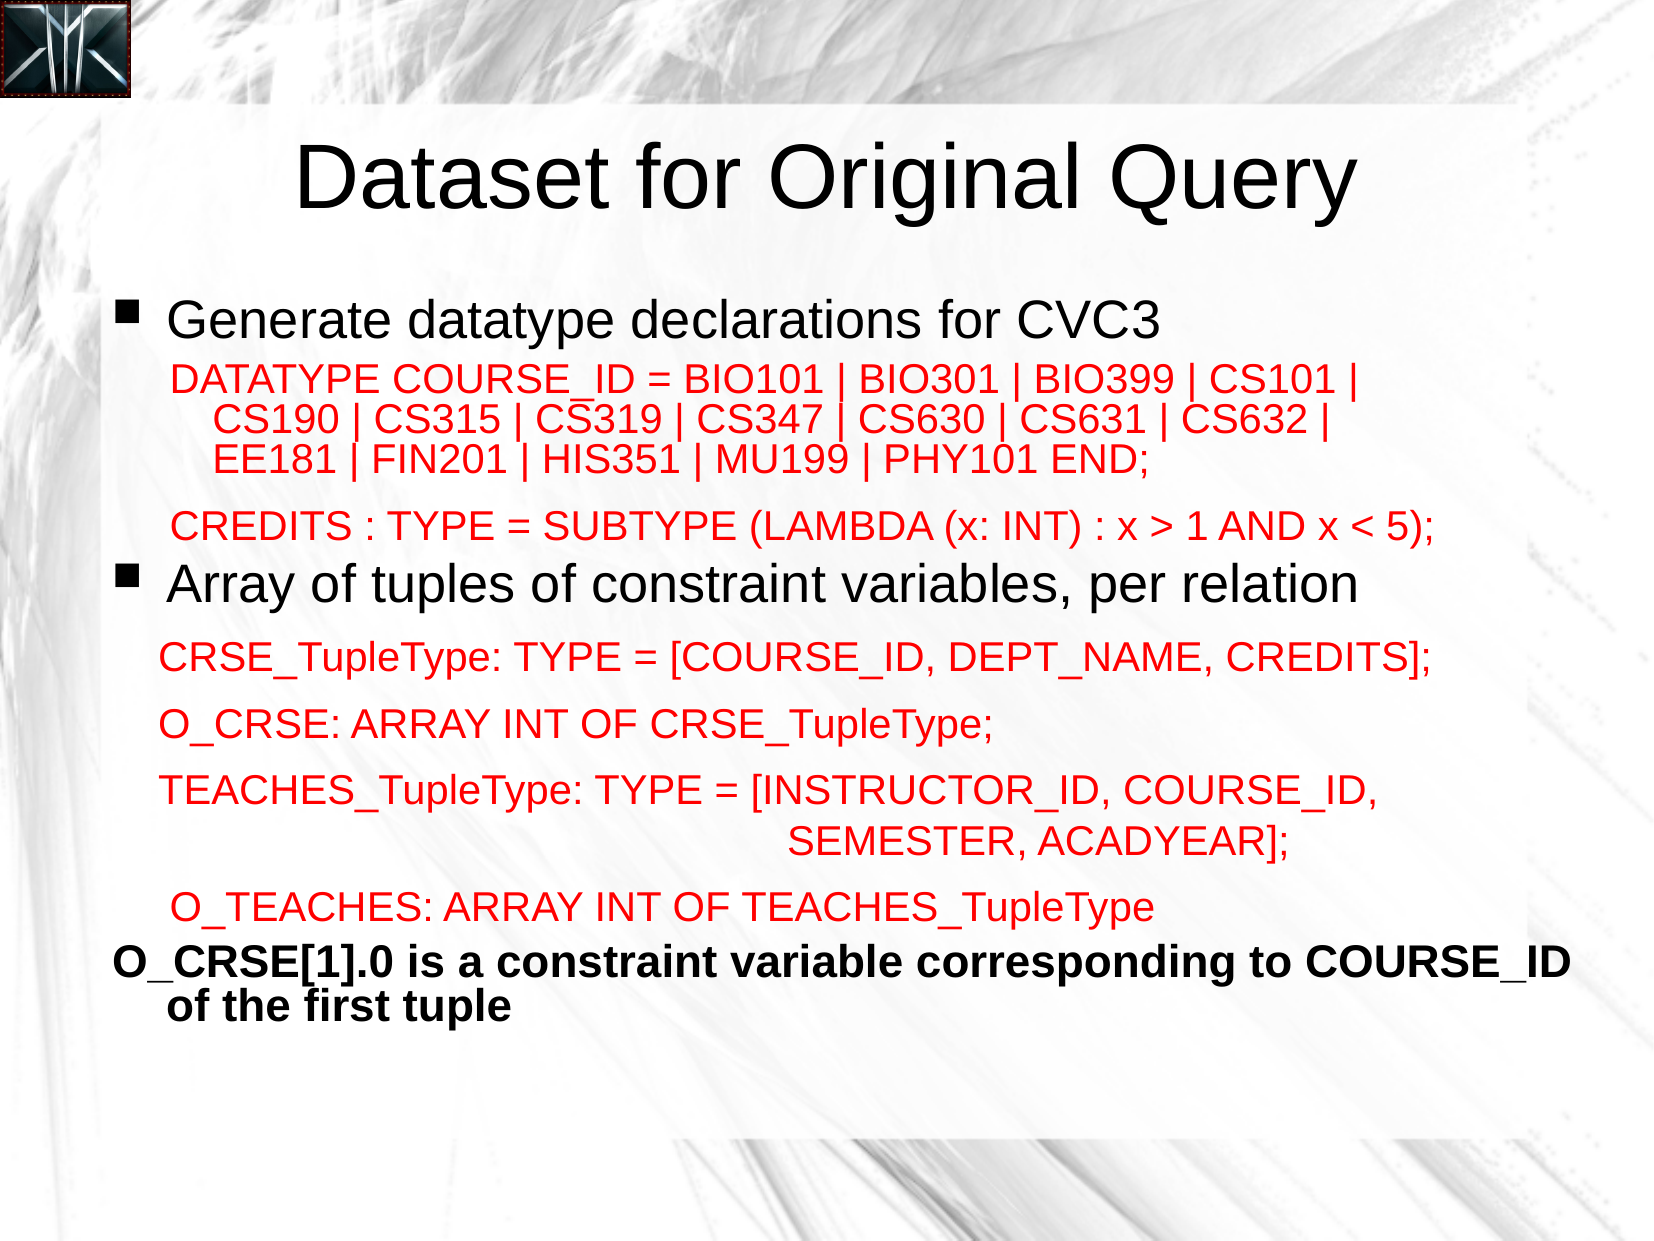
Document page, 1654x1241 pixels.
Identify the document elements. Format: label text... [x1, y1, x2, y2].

title Dataset for Original Query [82, 42, 1571, 303]
picture [0, 0, 1654, 1241]
list Generate datatype declarations for CVC3 DATATYPE COURSE_ID = BIO101 | BIO301 | BIO399 | CS101 | CS190 | CS315 | CS319 | CS347 | CS630 | CS631 | CS632 | EE181 | FIN201 | HIS351 | MU199 | PHY101 END; CREDITS : TYPE = SUBTYPE (LAMBDA (x: INT) : x > 1 AND x < 5); Array of tuples of constraint variables, per relation CRSE_TupleType: TYPE = [COURSE_ID, DEPT_NAME, CREDITS]; O_CRSE: ARRAY INT OF CRSE_TupleType; TEACHES_TupleType: TYPE = [INSTRUCTOR_ID, COURSE_ID, SEMESTER, ACADYEAR]; O_TEACHES: ARRAY INT OF TEACHES_TupleType O_CRSE[1].0 is a constraint variable corresponding to COURSE_ID of the first tuple [97, 289, 1603, 1172]
